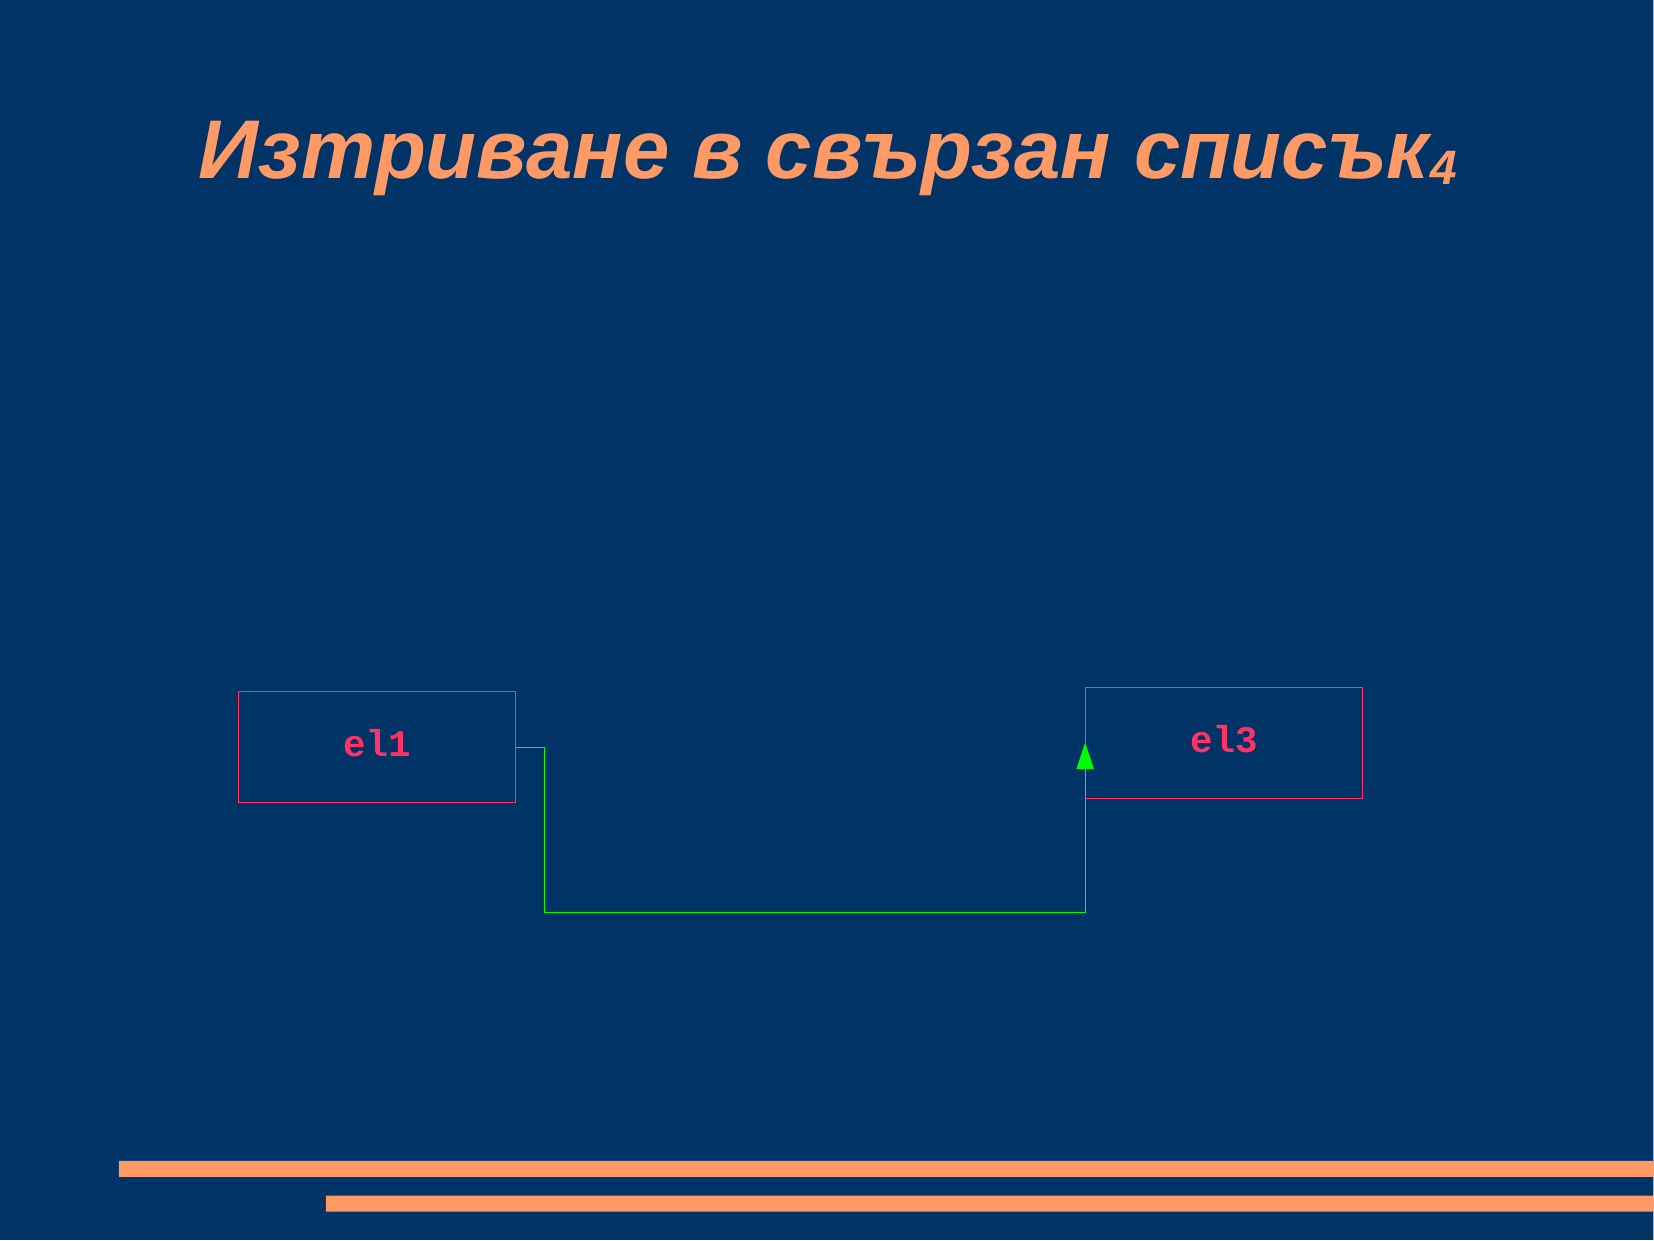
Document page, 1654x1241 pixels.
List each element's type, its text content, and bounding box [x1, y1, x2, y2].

text_box el3 [1085, 687, 1363, 799]
title Изтриване в свързан списък4 [121, 46, 1534, 254]
text_box el1 [238, 691, 516, 803]
